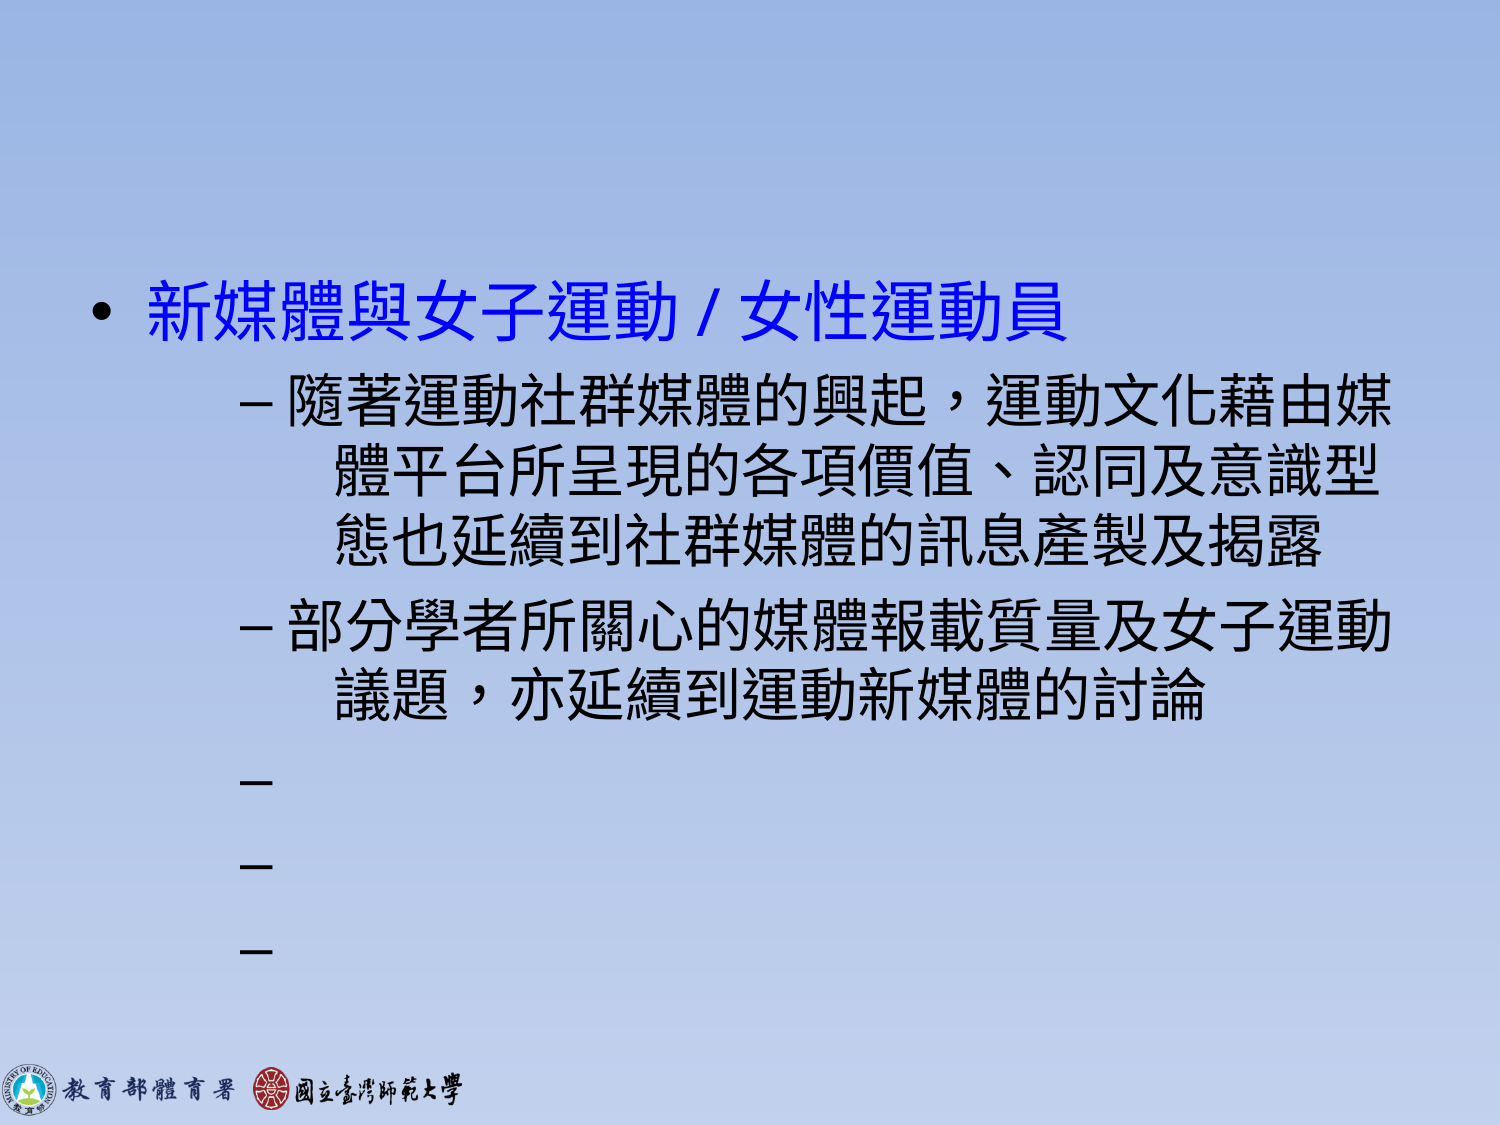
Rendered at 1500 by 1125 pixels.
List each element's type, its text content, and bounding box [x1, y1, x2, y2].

list 新媒體與女子運動/女性運動員 隨著運動社群媒體的興起，運動文化藉由媒體平台所呈現的各項價值、認同及意識型態也延續到社群媒體的訊息產製及揭露 部分學者所關心的媒體報載質量及女子運動議題，亦延續到運動新媒體的討論 [75, 262, 1426, 1005]
